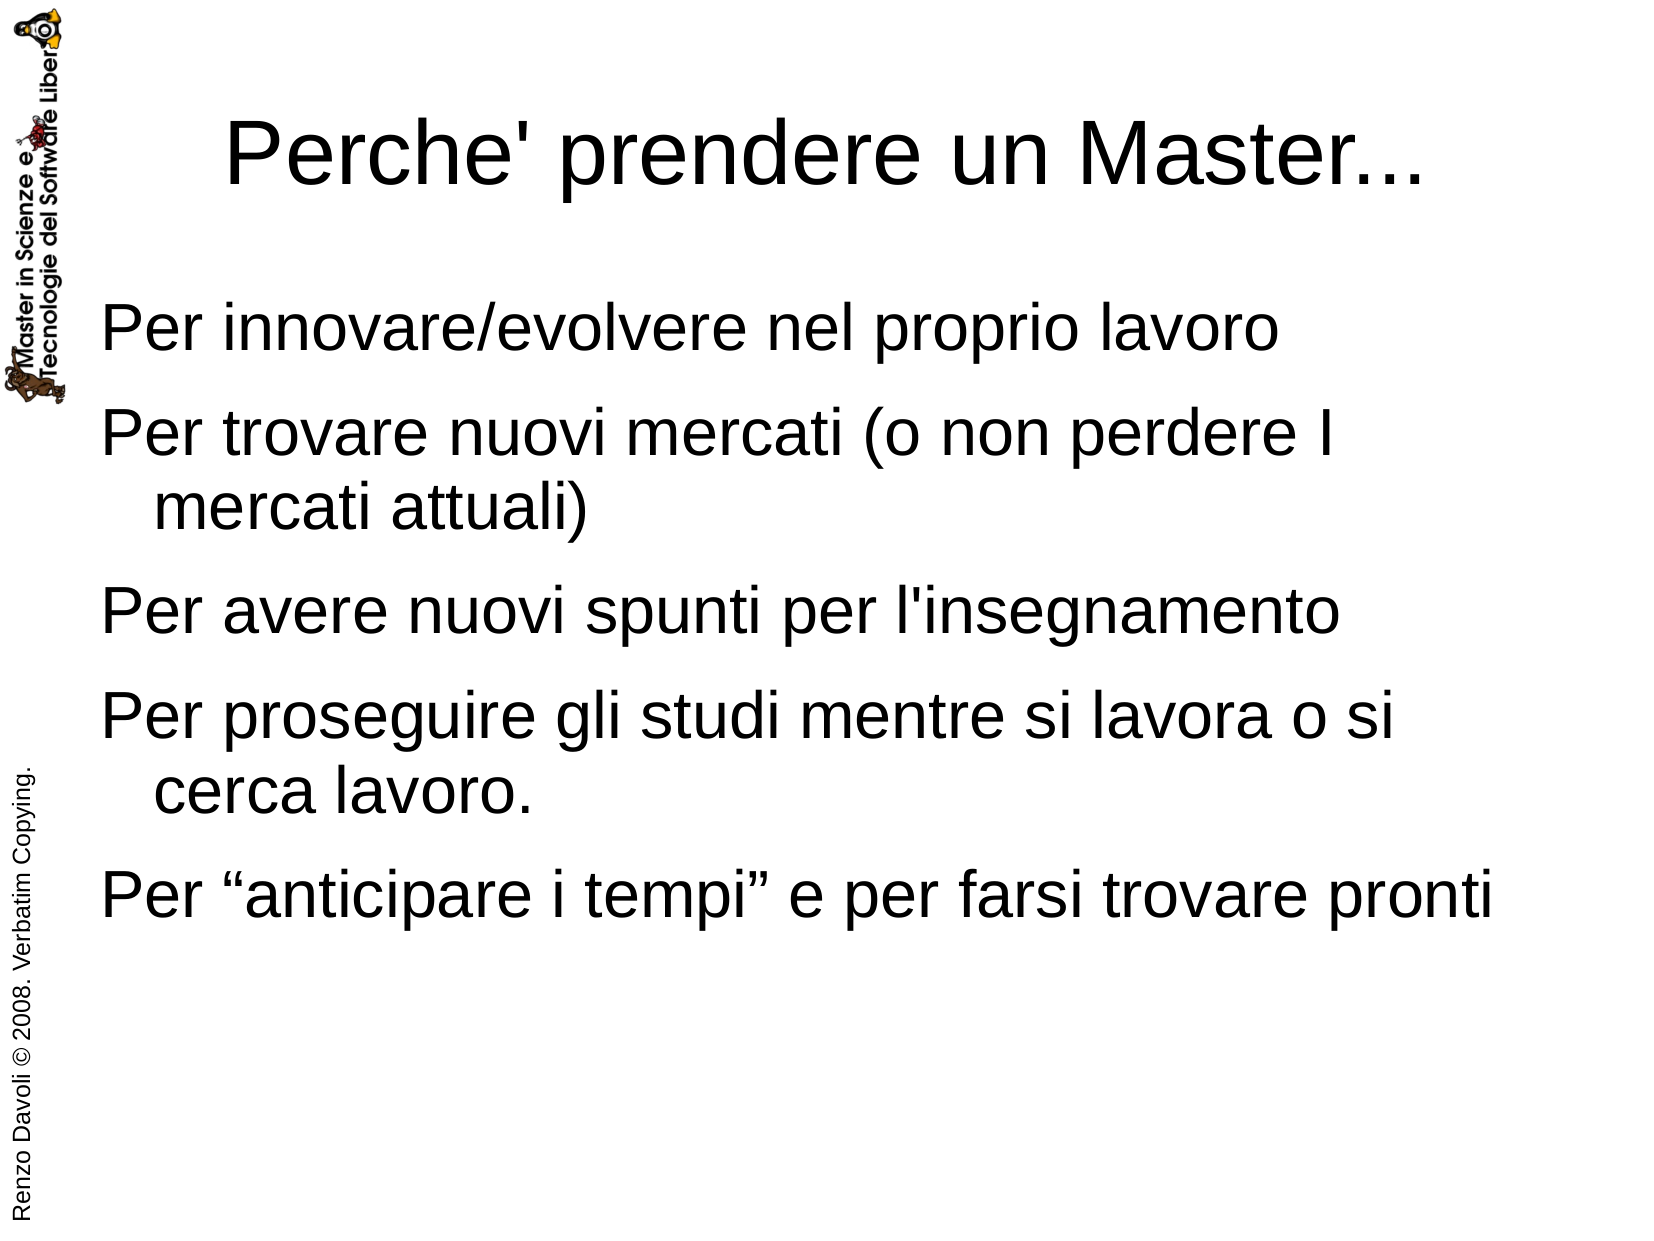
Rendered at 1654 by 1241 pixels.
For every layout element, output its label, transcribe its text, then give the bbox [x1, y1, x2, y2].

picture [1, 2, 69, 413]
title Perche' prendere un Master... [82, 56, 1571, 250]
list Per innovare/evolvere nel proprio lavoro Per trovare nuovi mercati (o non perdere I mercati attuali) Per avere nuovi spunti per l'insegnamento Per proseguire gli studi mentre si lavora o si cerca lavoro. Per “anticipare i tempi” e per farsi trovare pronti [82, 290, 1571, 1094]
